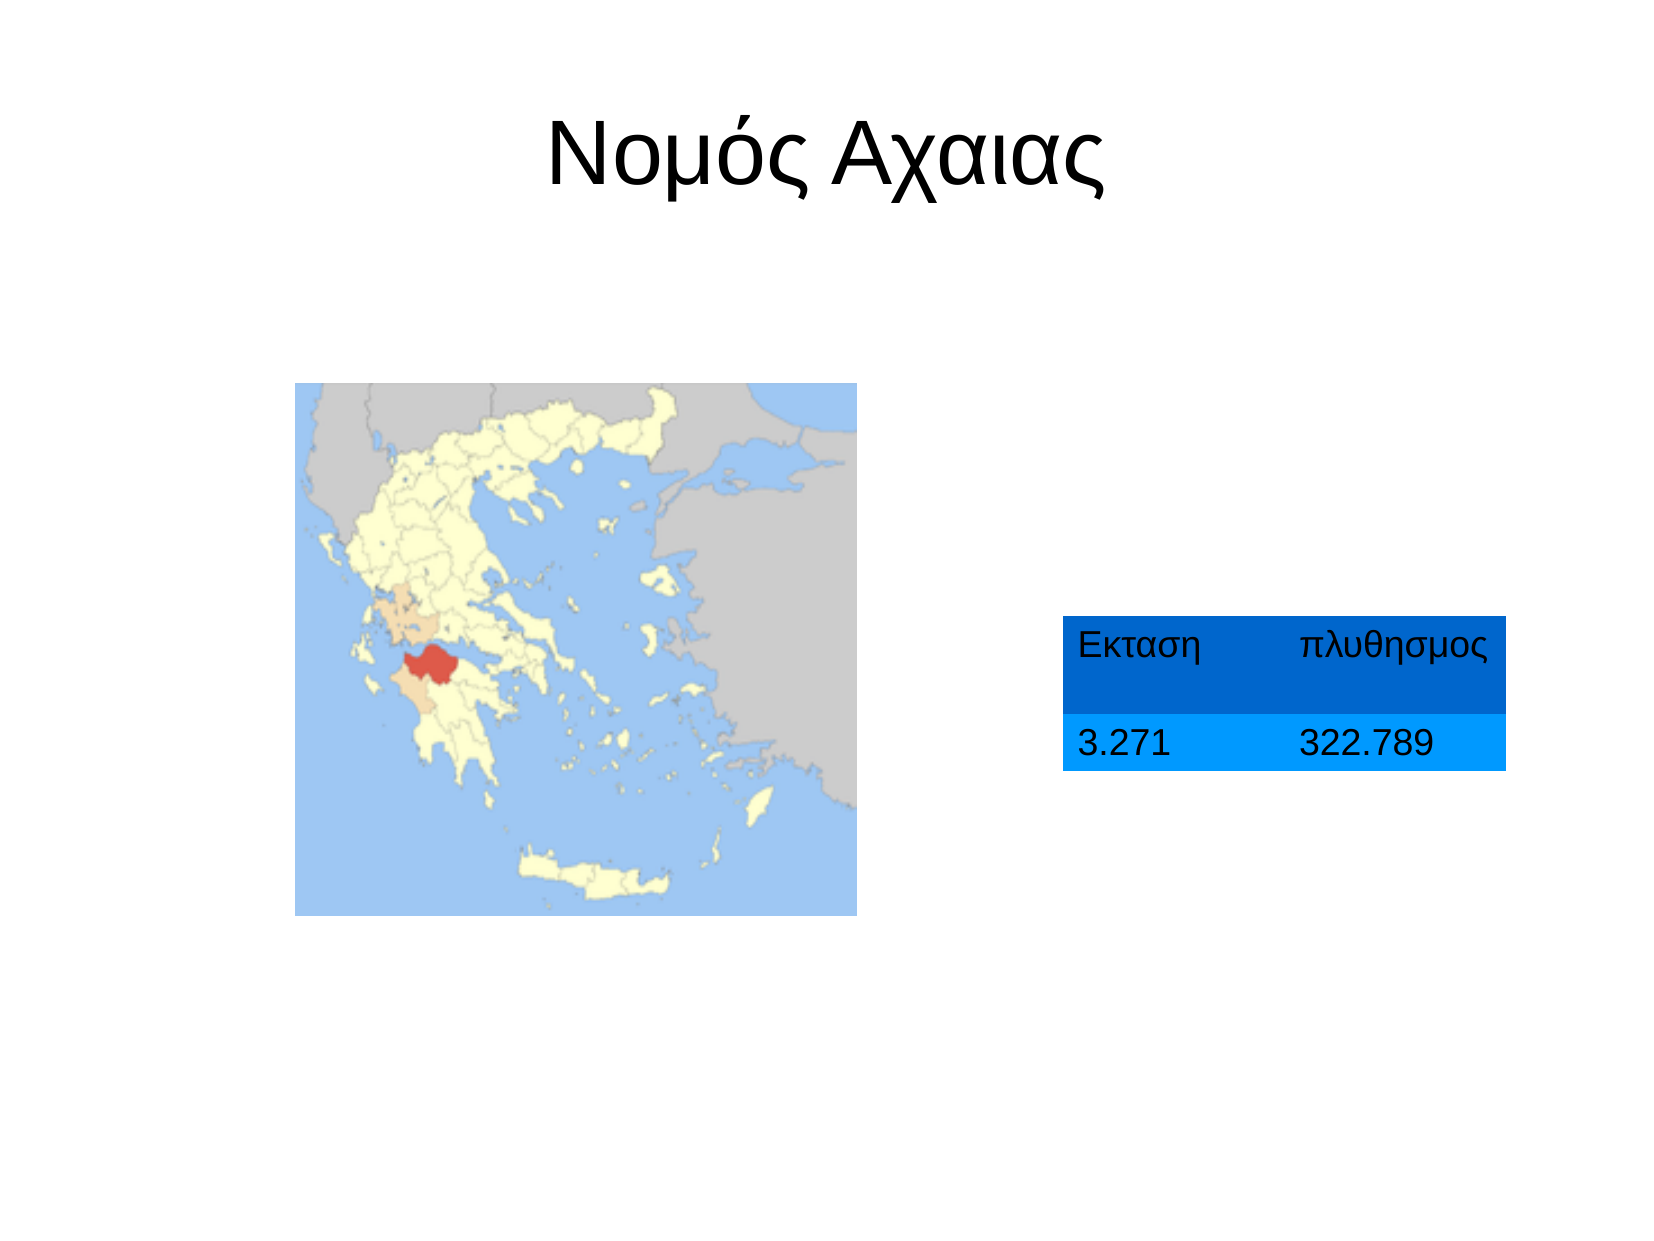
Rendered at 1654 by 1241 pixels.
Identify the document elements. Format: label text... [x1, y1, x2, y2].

table_cell 322.789 [1284, 714, 1506, 771]
table_cell 3.271 [1063, 714, 1284, 771]
title Νομός Αχαιας [82, 56, 1571, 250]
table_header πλυθησμος [1284, 616, 1506, 714]
picture [295, 383, 857, 916]
table_header Εκταση [1063, 616, 1284, 714]
